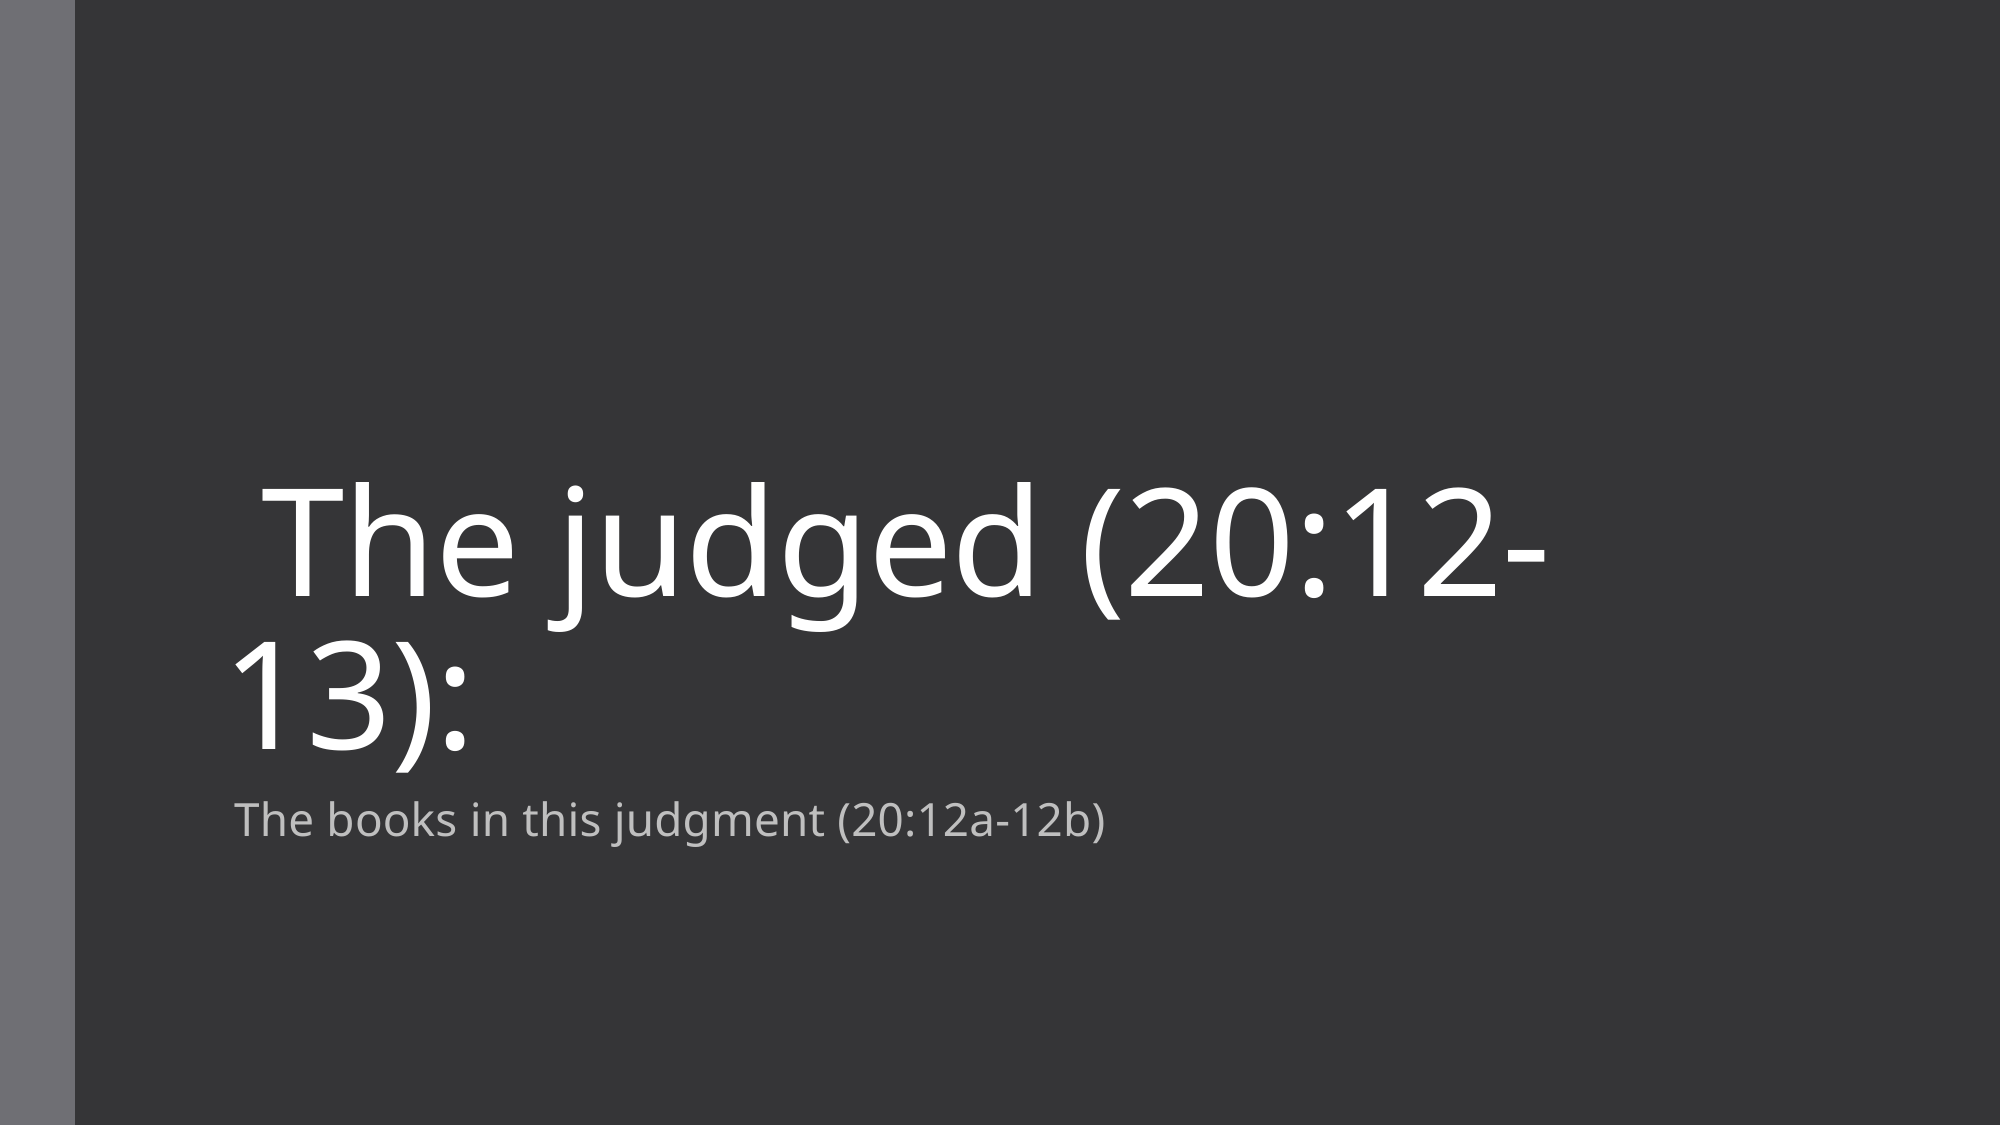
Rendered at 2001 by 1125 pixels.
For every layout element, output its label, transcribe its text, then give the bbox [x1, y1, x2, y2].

title The judged (20:12-13): [206, 124, 1752, 787]
subtitle The books in this judgment (20:12a-12b) [206, 787, 1752, 1066]
